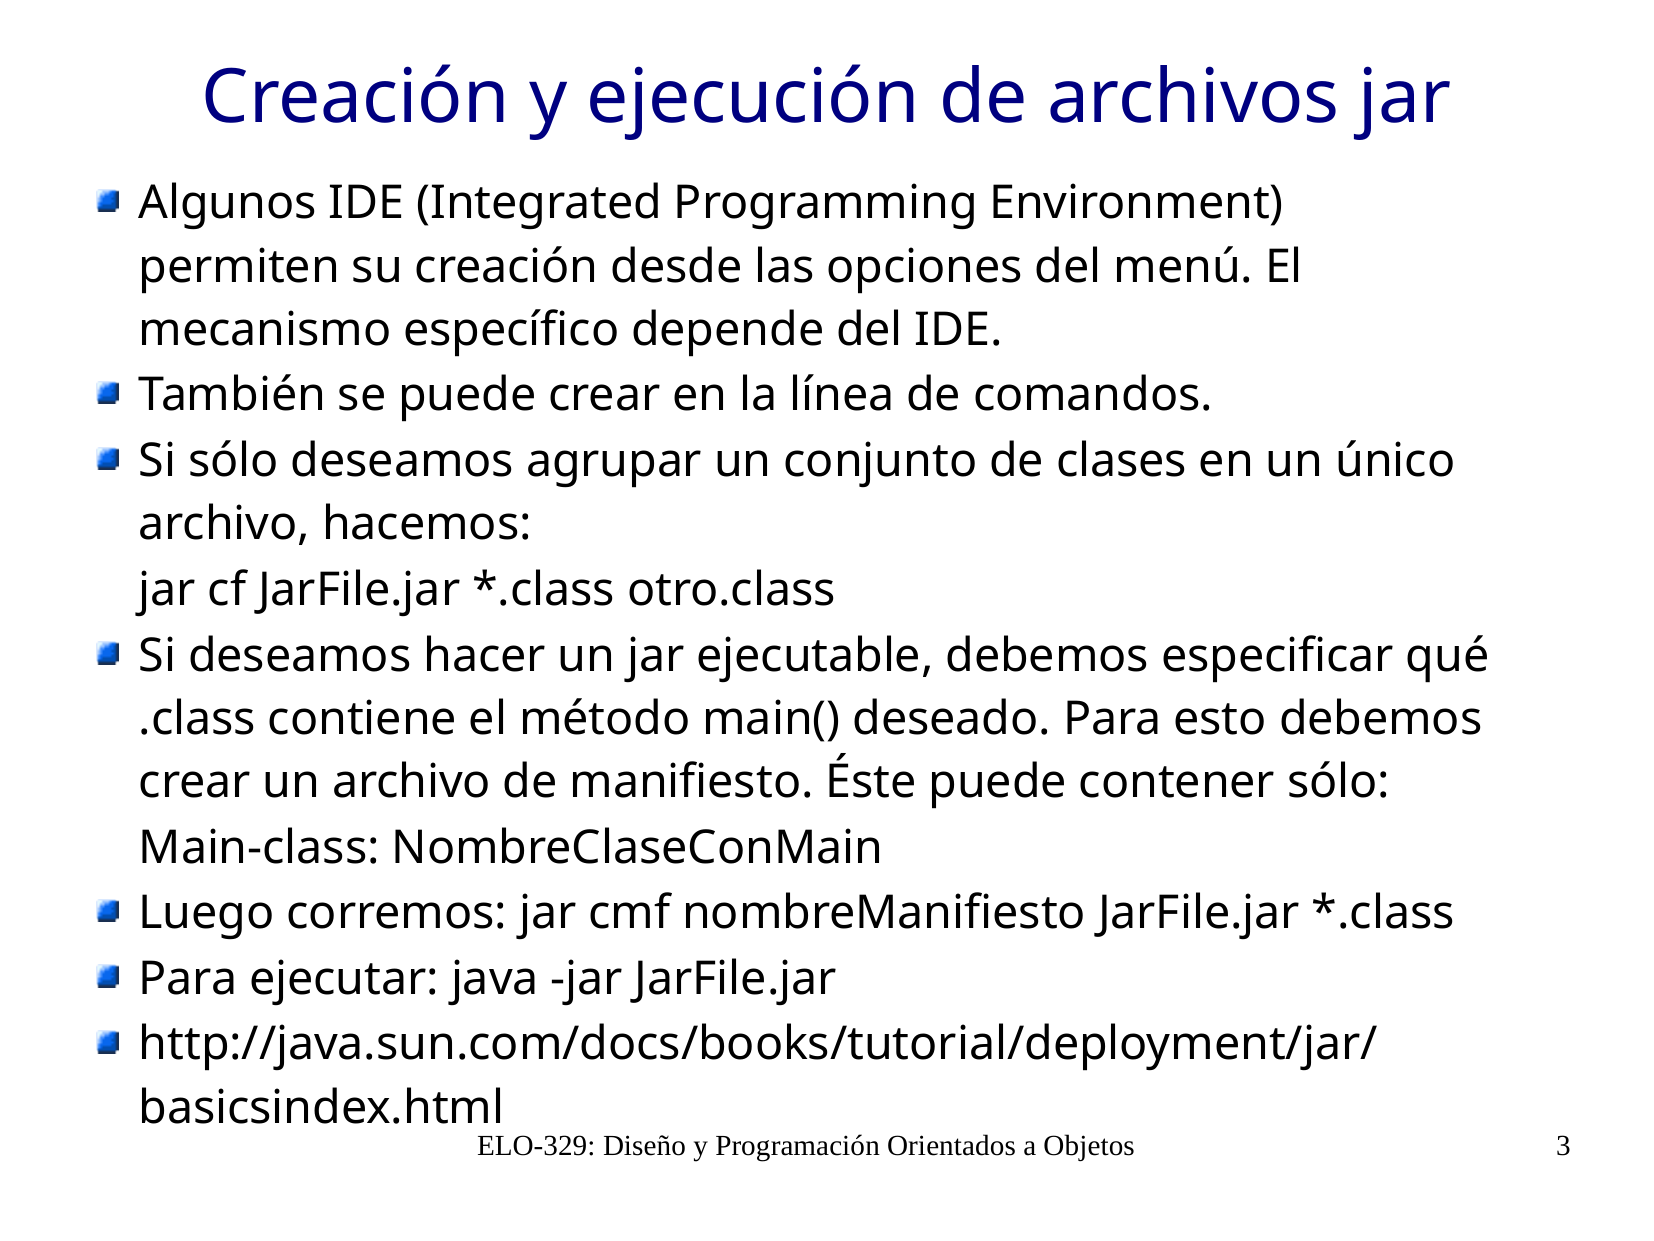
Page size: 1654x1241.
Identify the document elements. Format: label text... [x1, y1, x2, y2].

list Algunos IDE (Integrated Programming Environment) permiten su creación desde las opciones del menú. El mecanismo específico depende del IDE. También se puede crear en la línea de comandos. Si sólo deseamos agrupar un conjunto de clases en un único archivo, hacemos: jar cf JarFile.jar *.class otro.class Si deseamos hacer un jar ejecutable, debemos especificar qué .class contiene el método main() deseado. Para esto debemos crear un archivo de manifiesto. Éste puede contener sólo: Main-class: NombreClaseConMain Luego corremos: jar cmf nombreManifiesto JarFile.jar *.class Para ejecutar: java -jar JarFile.jar http://java.sun.com/docs/books/tutorial/deployment/jar/basicsindex.html [81, 169, 1496, 1153]
title Creación y ejecución de archivos jar [82, 45, 1571, 143]
